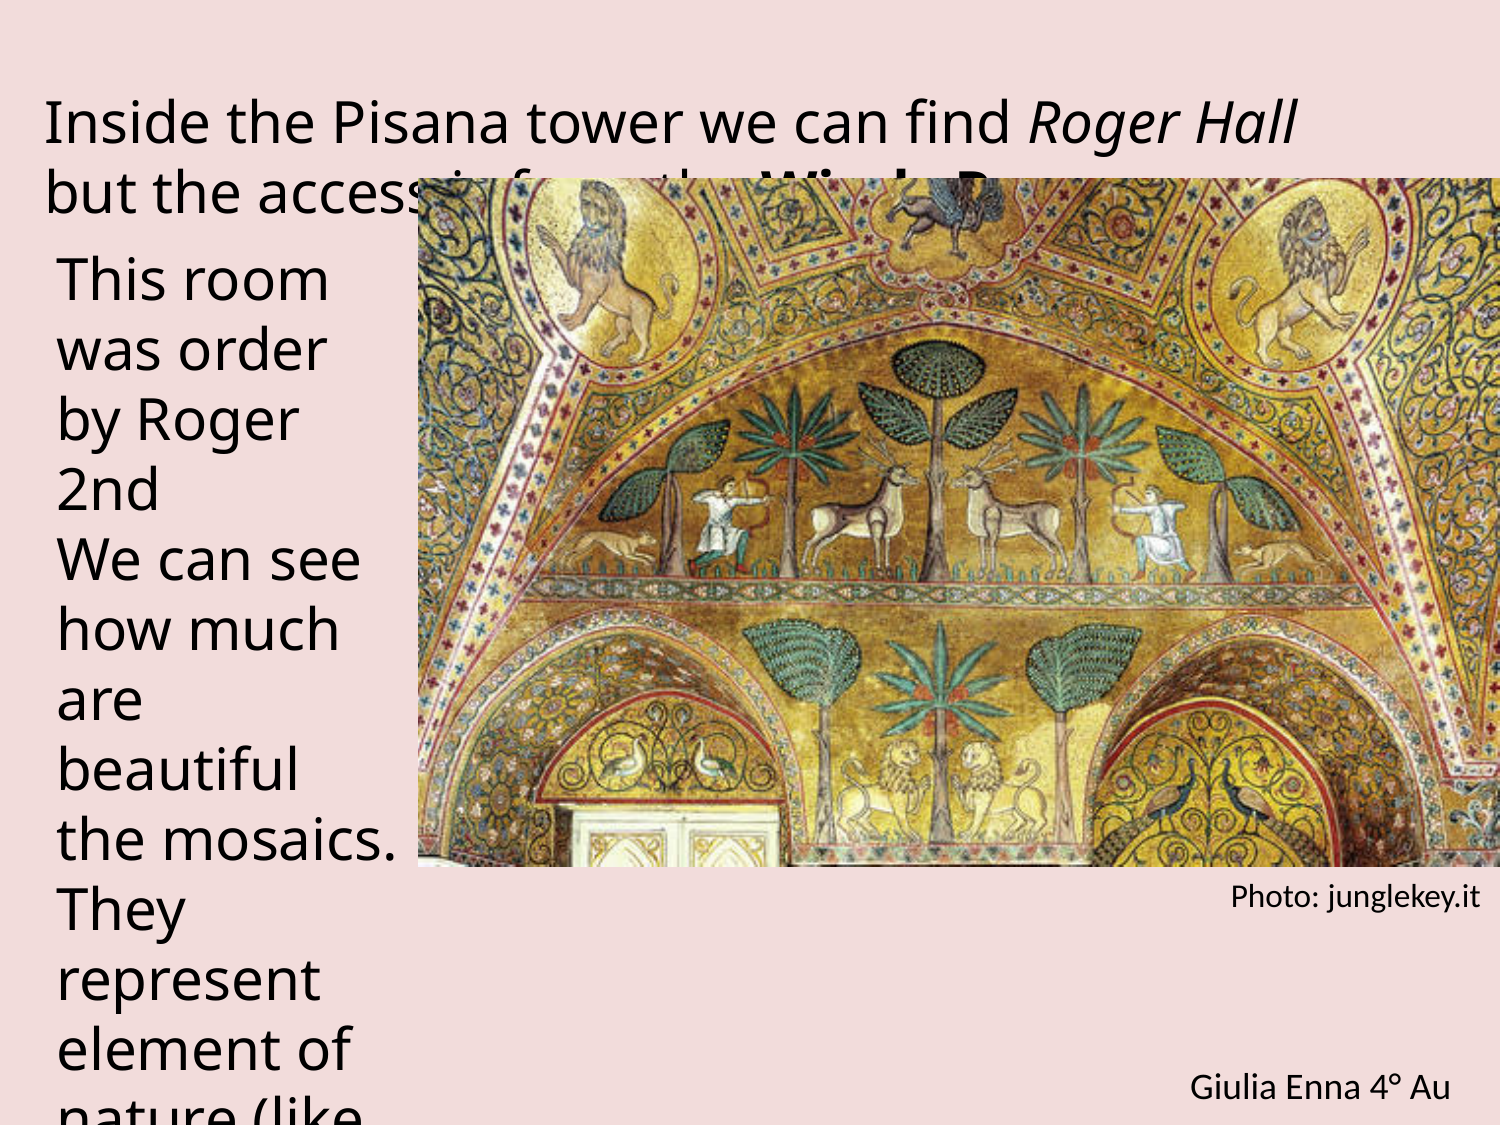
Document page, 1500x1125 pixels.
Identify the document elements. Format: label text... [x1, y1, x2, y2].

text_box Photo: junglekey.it [1215, 866, 1500, 922]
text_box This room was order by Roger 2nd We can see how much are beautiful the mosaics. They represent element of nature (like trees and some animals) which symbolize the Norman Power. [41, 234, 419, 1125]
text_box Giulia Enna 4° Au [1175, 1054, 1500, 1115]
picture [418, 178, 1500, 867]
text_box Inside the Pisana tower we can find Roger Hall but the access is from the Winds Room. [29, 78, 1317, 234]
